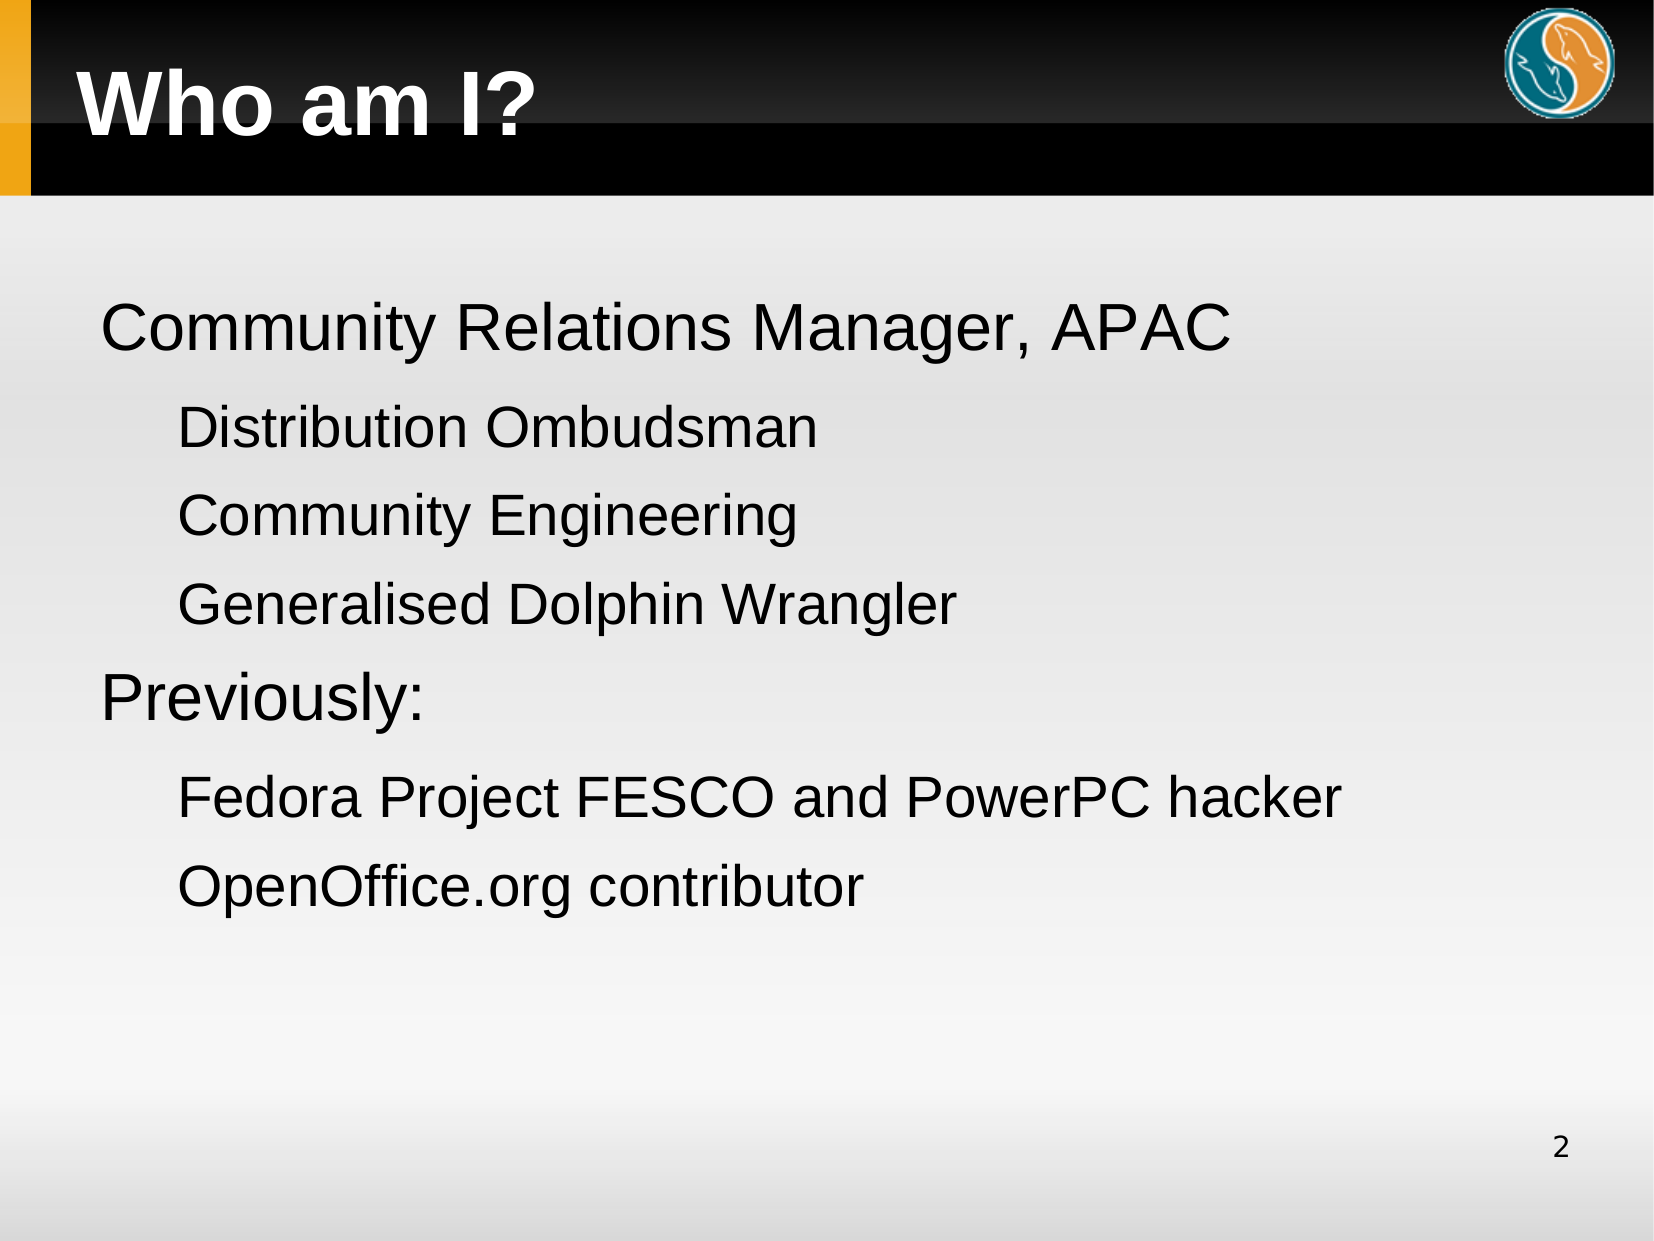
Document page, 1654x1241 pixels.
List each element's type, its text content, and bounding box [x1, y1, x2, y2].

title Who am I? [76, 0, 1565, 208]
list Community Relations Manager, APAC Distribution Ombudsman Community Engineering Generalised Dolphin Wrangler Previously: Fedora Project FESCO and PowerPC hacker OpenOffice.org contributor [82, 290, 1571, 1094]
picture [0, 0, 1654, 1241]
